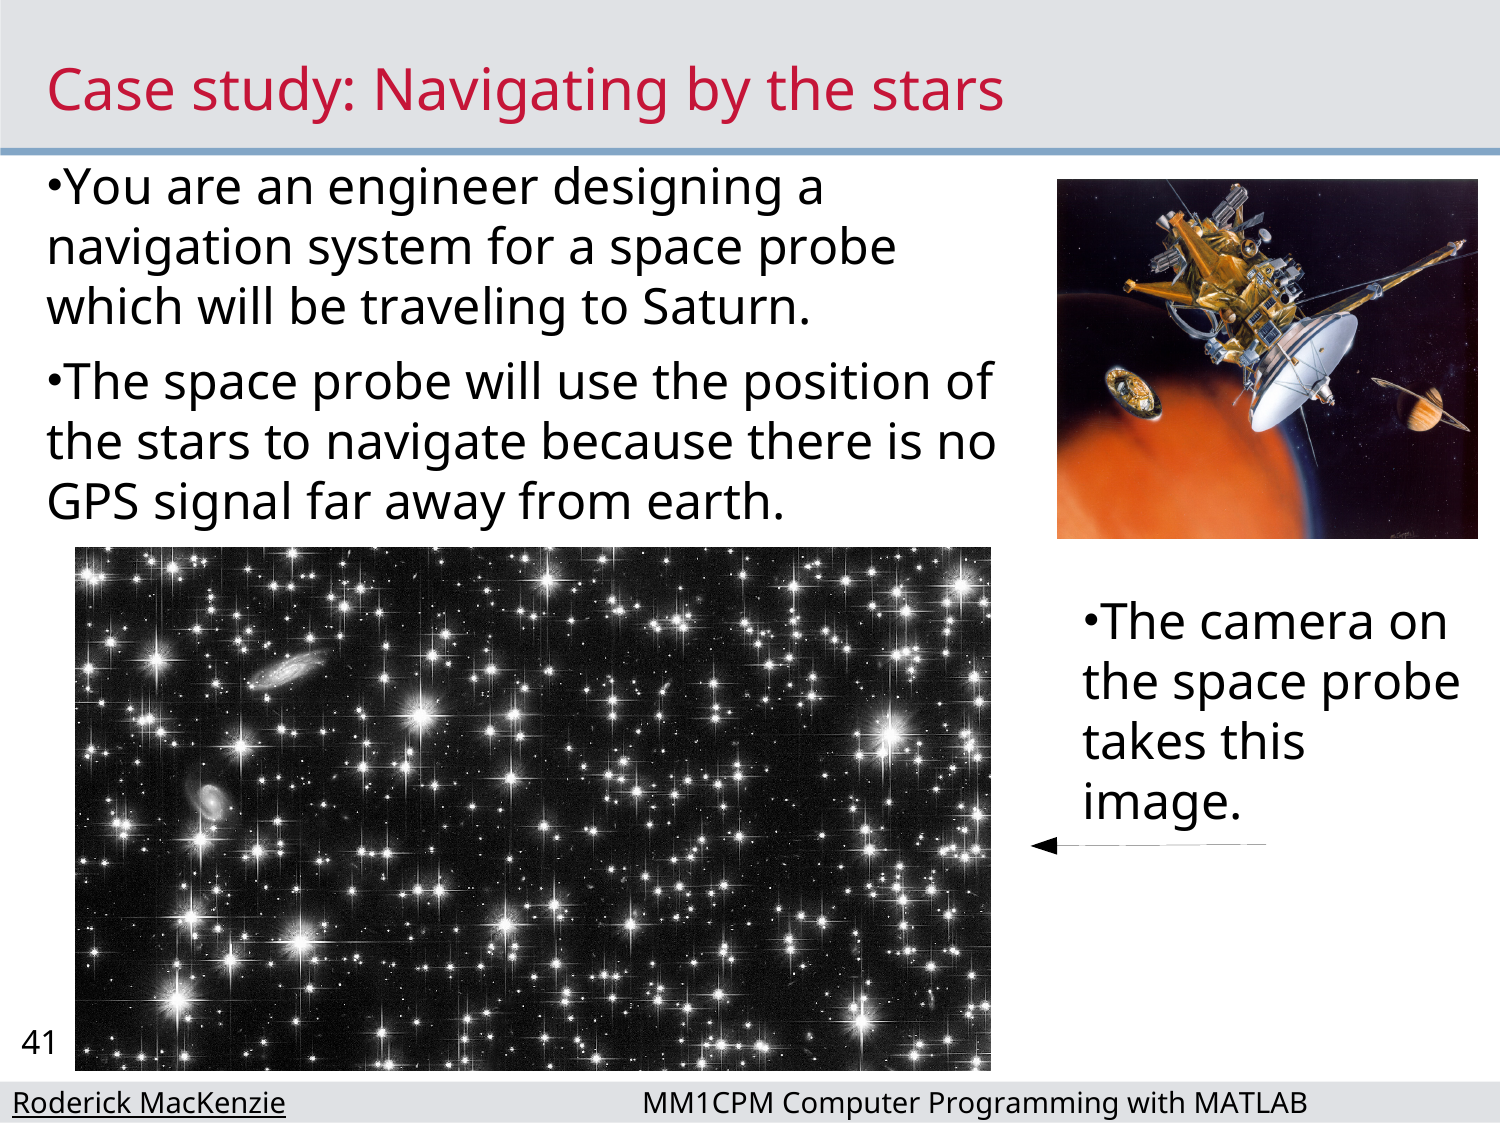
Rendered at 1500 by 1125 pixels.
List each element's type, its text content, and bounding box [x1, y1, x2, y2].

text_box The camera on the space probe takes this image. [1067, 581, 1491, 837]
text_box You are an engineer designing a navigation system for a space probe which will be traveling to Saturn. The space probe will use the position of the stars to navigate because there is no GPS signal far away from earth. [31, 147, 1049, 537]
picture [75, 547, 991, 1071]
picture [1057, 179, 1478, 539]
title Case study: Navigating by the stars [31, 35, 1484, 141]
text_box <number> [6, 1013, 222, 1084]
